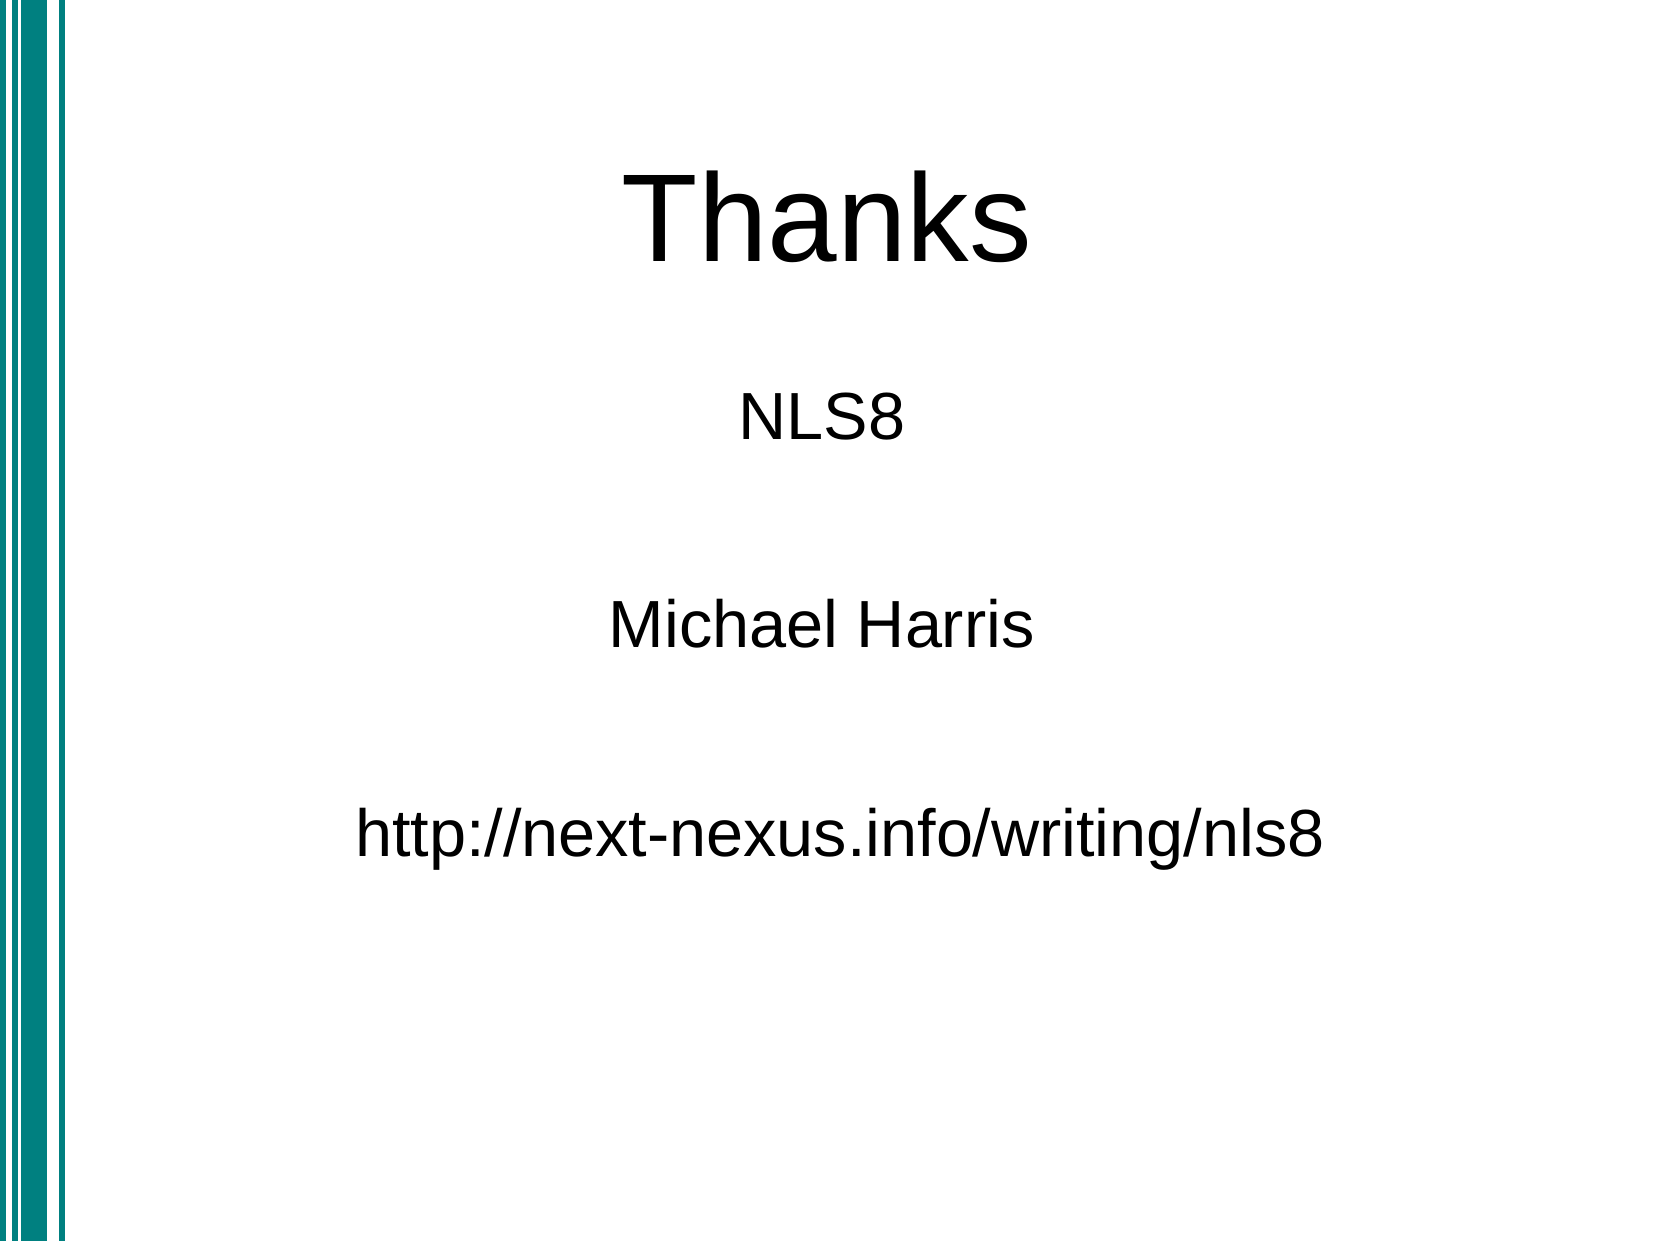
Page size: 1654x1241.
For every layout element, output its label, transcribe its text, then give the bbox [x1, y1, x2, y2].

title Thanks [82, 114, 1571, 322]
list NLS8 Michael Harris http://next-nexus.info/writing/nls8 [94, 378, 1550, 1099]
